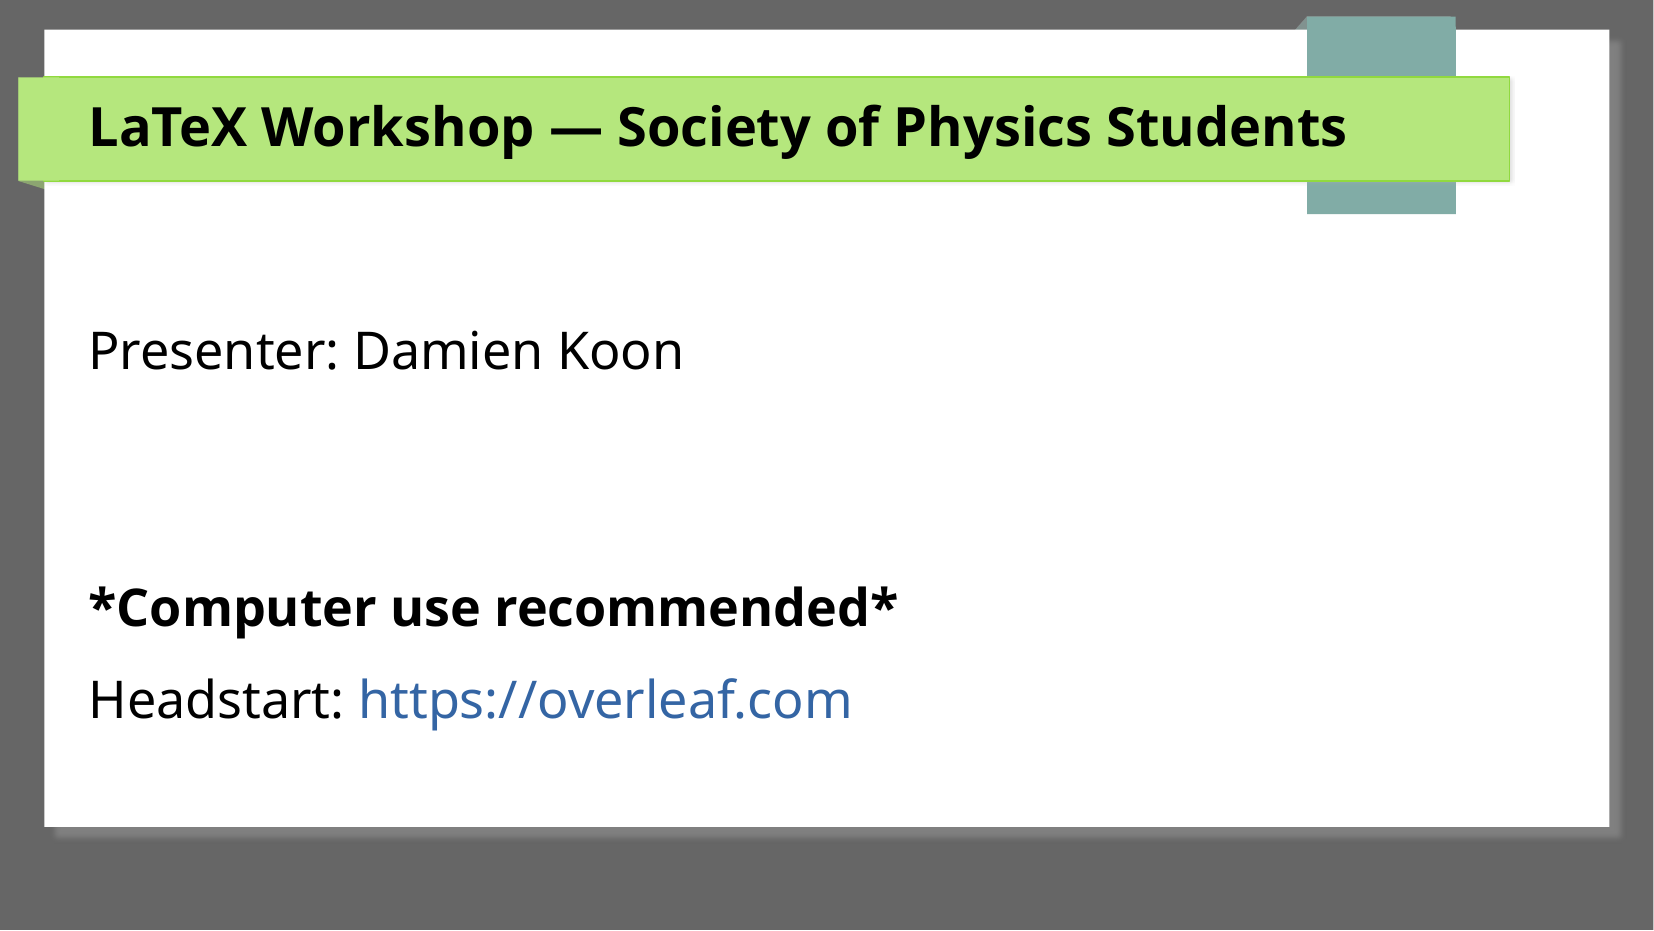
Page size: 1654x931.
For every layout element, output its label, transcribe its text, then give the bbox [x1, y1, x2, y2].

title LaTeX Workshop — Society of Physics Students [88, 62, 1506, 189]
list Presenter: Damien Koon *Computer use recommended* Headstart: https://overleaf.com [88, 221, 1565, 813]
